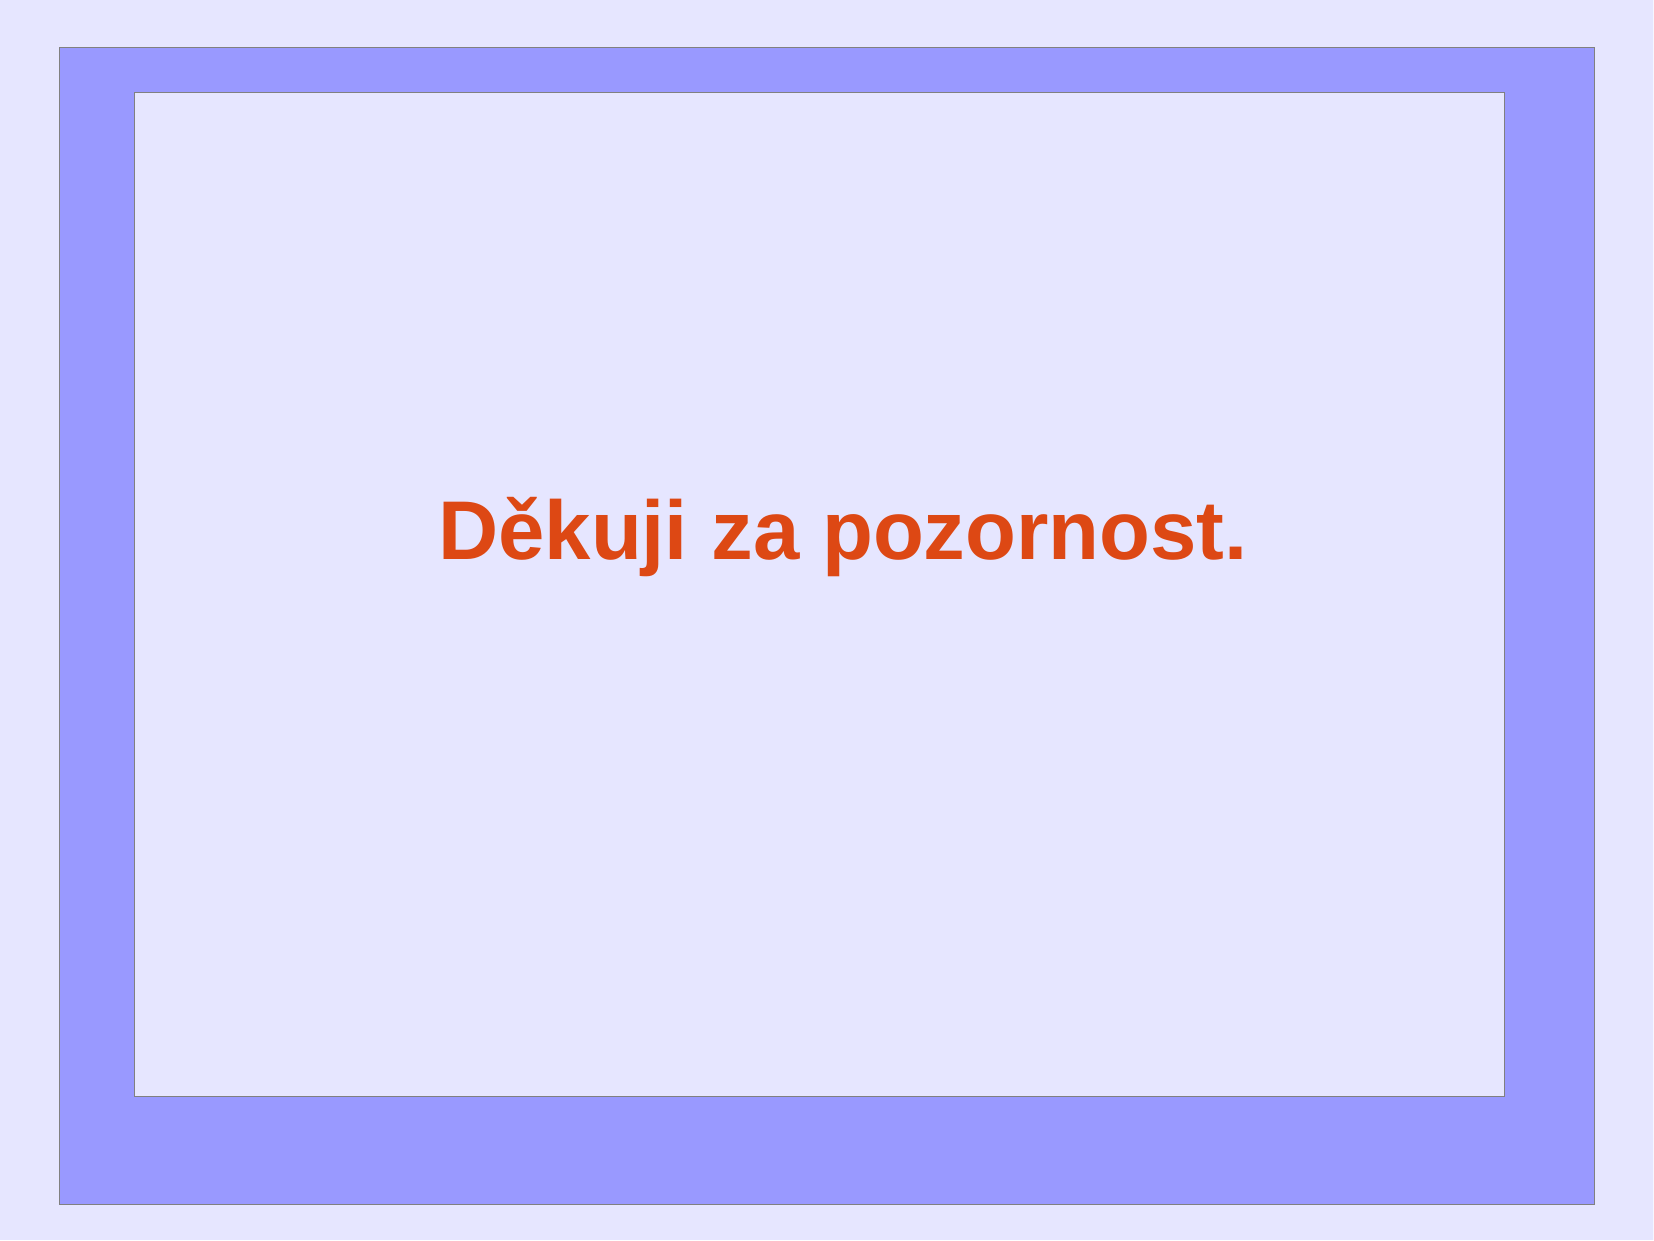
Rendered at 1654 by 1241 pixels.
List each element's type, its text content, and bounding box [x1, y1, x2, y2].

list [82, 290, 1538, 634]
text_box [59, 47, 1595, 1205]
list Děkuji za pozornost. [116, 484, 1477, 828]
